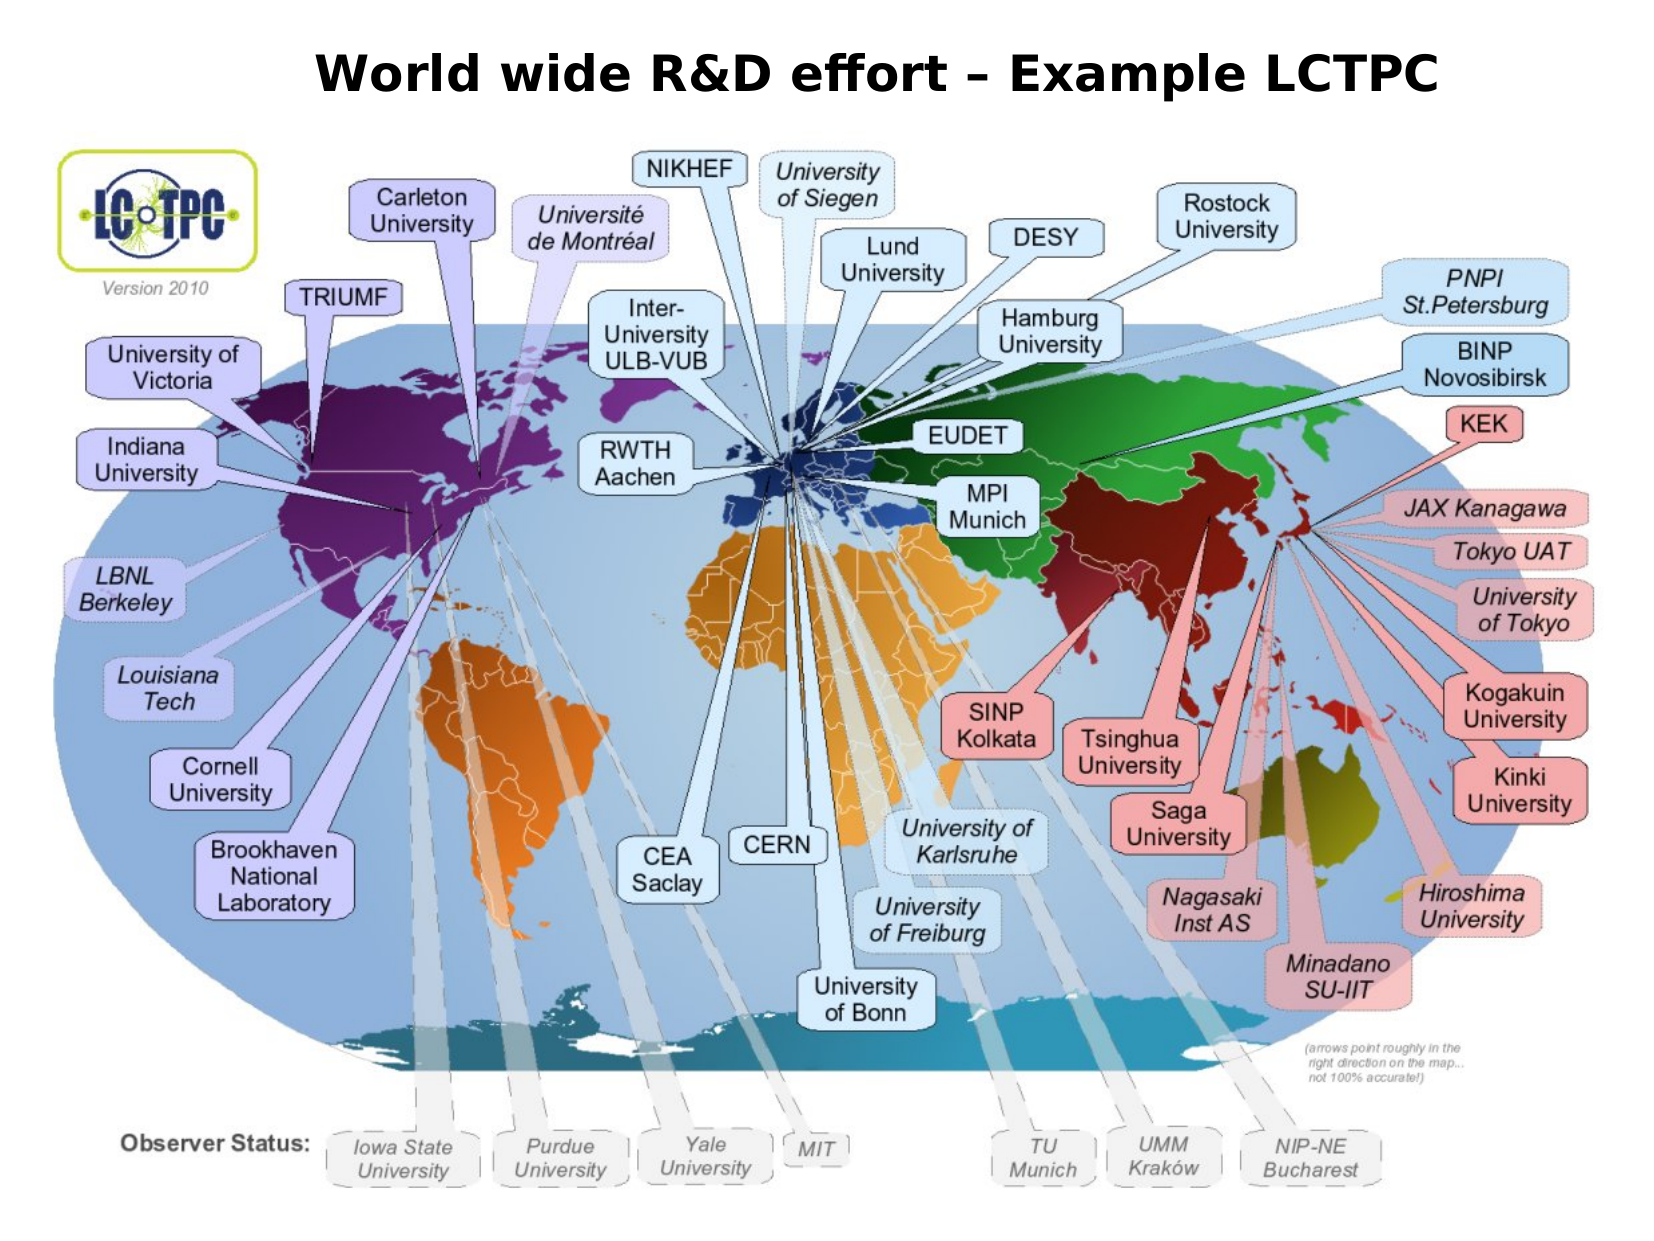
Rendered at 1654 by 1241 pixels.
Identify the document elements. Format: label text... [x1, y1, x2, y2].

picture [32, 131, 1605, 1233]
text_box World wide R&D effort – Example LCTPC [300, 37, 1454, 111]
